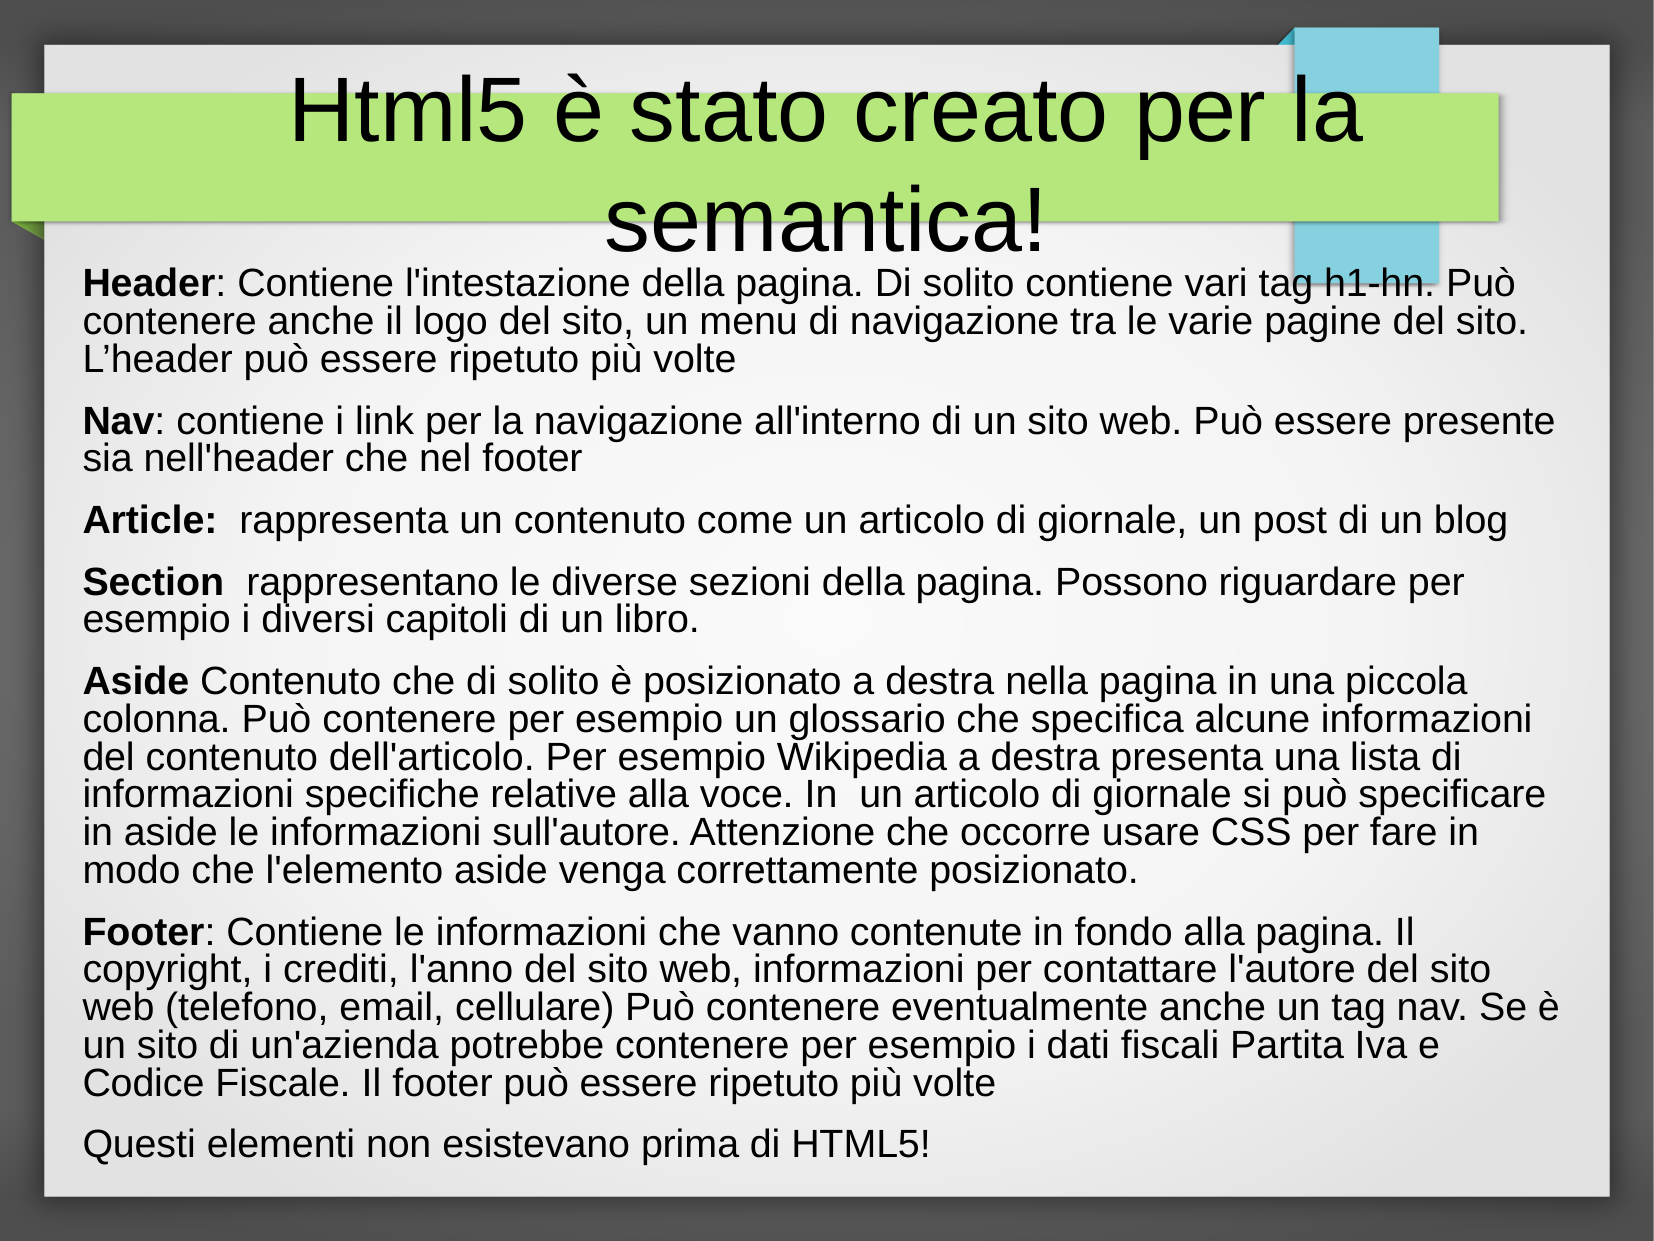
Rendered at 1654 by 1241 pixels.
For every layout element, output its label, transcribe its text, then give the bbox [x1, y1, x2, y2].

title Html5 è stato creato per la semantica! [82, 49, 1571, 257]
picture [0, 0, 1654, 1241]
list Header: Contiene l'intestazione della pagina. Di solito contiene vari tag h1-hn. Può contenere anche il logo del sito, un menu di navigazione tra le varie pagine del sito. L’header può essere ripetuto più volte Nav: contiene i link per la navigazione all'interno di un sito web. Può essere presente sia nell'header che nel footer Article: rappresenta un contenuto come un articolo di giornale, un post di un blog Section rappresentano le diverse sezioni della pagina. Possono riguardare per esempio i diversi capitoli di un libro. Aside Contenuto che di solito è posizionato a destra nella pagina in una piccola colonna. Può contenere per esempio un glossario che specifica alcune informazioni del contenuto dell'articolo. Per esempio Wikipedia a destra presenta una lista di informazioni specifiche relative alla voce. In un articolo di giornale si può specificare in aside le informazioni sull'autore. Attenzione che occorre usare CSS per fare in modo che l'elemento aside venga correttamente posizionato. Footer: Contiene le informazioni che vanno contenute in fondo alla pagina. Il copyright, i crediti, l'anno del sito web, informazioni per contattare l'autore del sito web (telefono, email, cellulare) Può contenere eventualmente anche un tag nav. Se è un sito di un'azienda potrebbe contenere per esempio i dati fiscali Partita Iva e Codice Fiscale. Il footer può essere ripetuto più volte Questi elementi non esistevano prima di HTML5! [82, 266, 1571, 1172]
